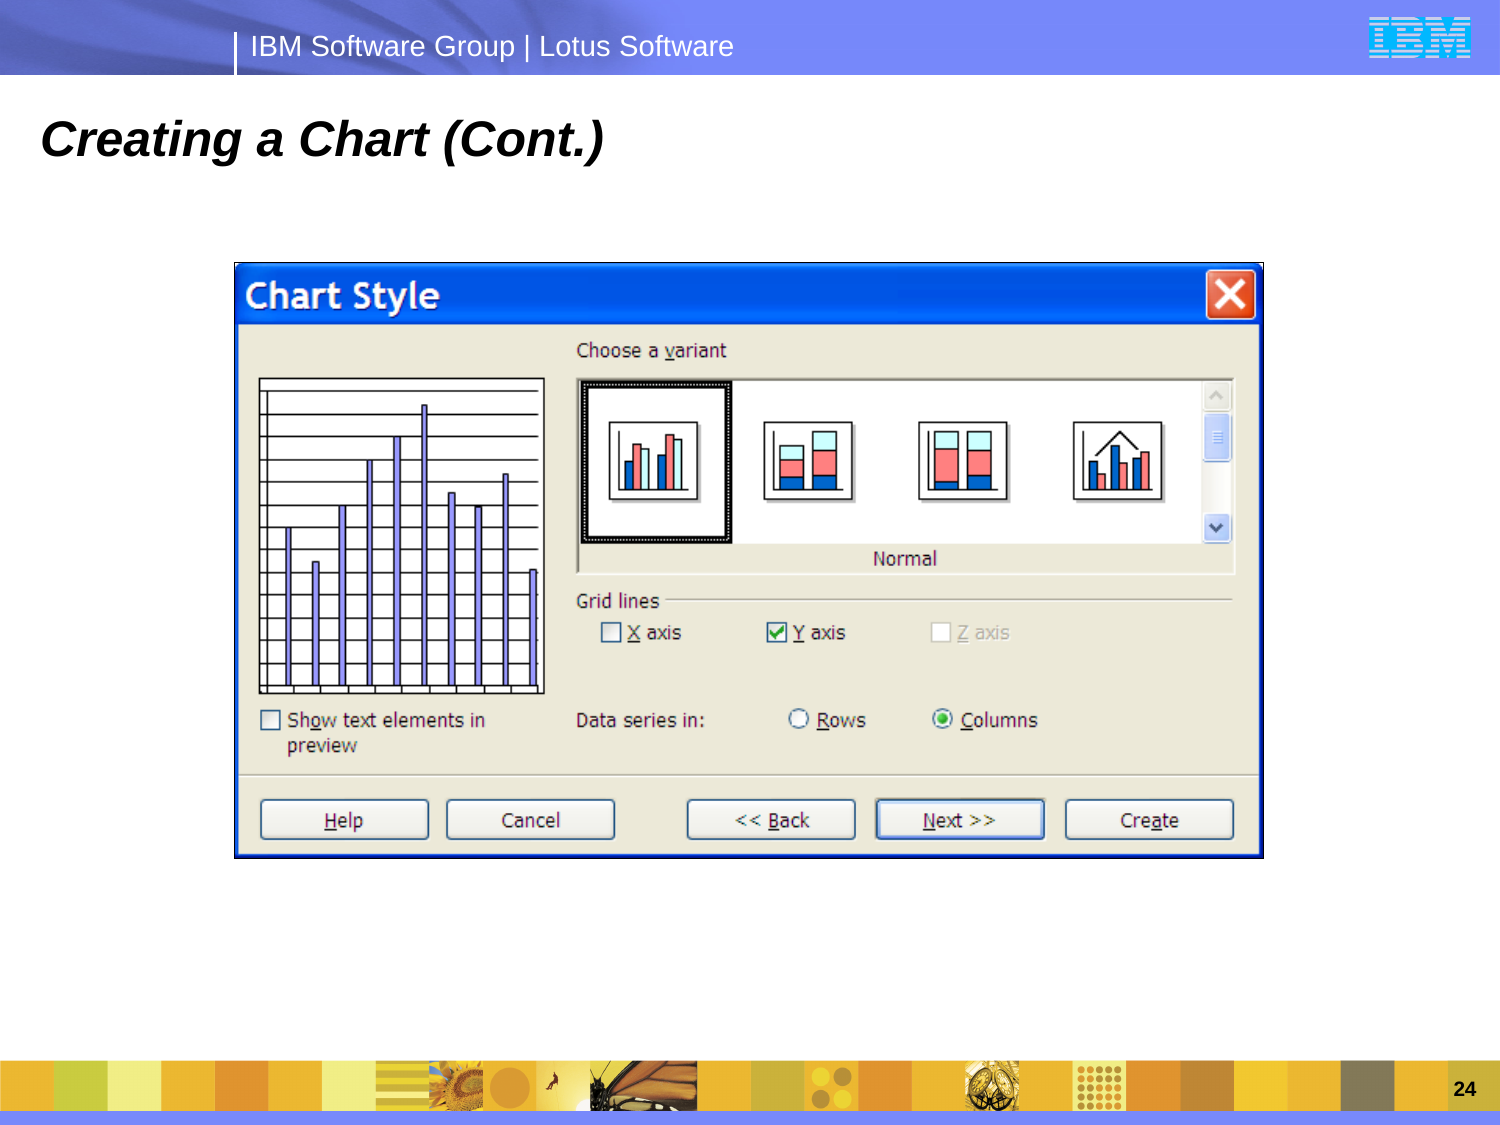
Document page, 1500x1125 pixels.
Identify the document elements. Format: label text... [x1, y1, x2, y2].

picture [234, 262, 1264, 859]
picture [0, 0, 1500, 75]
picture [0, 1060, 1500, 1111]
title Creating a Chart (Cont.) [25, 106, 1378, 189]
